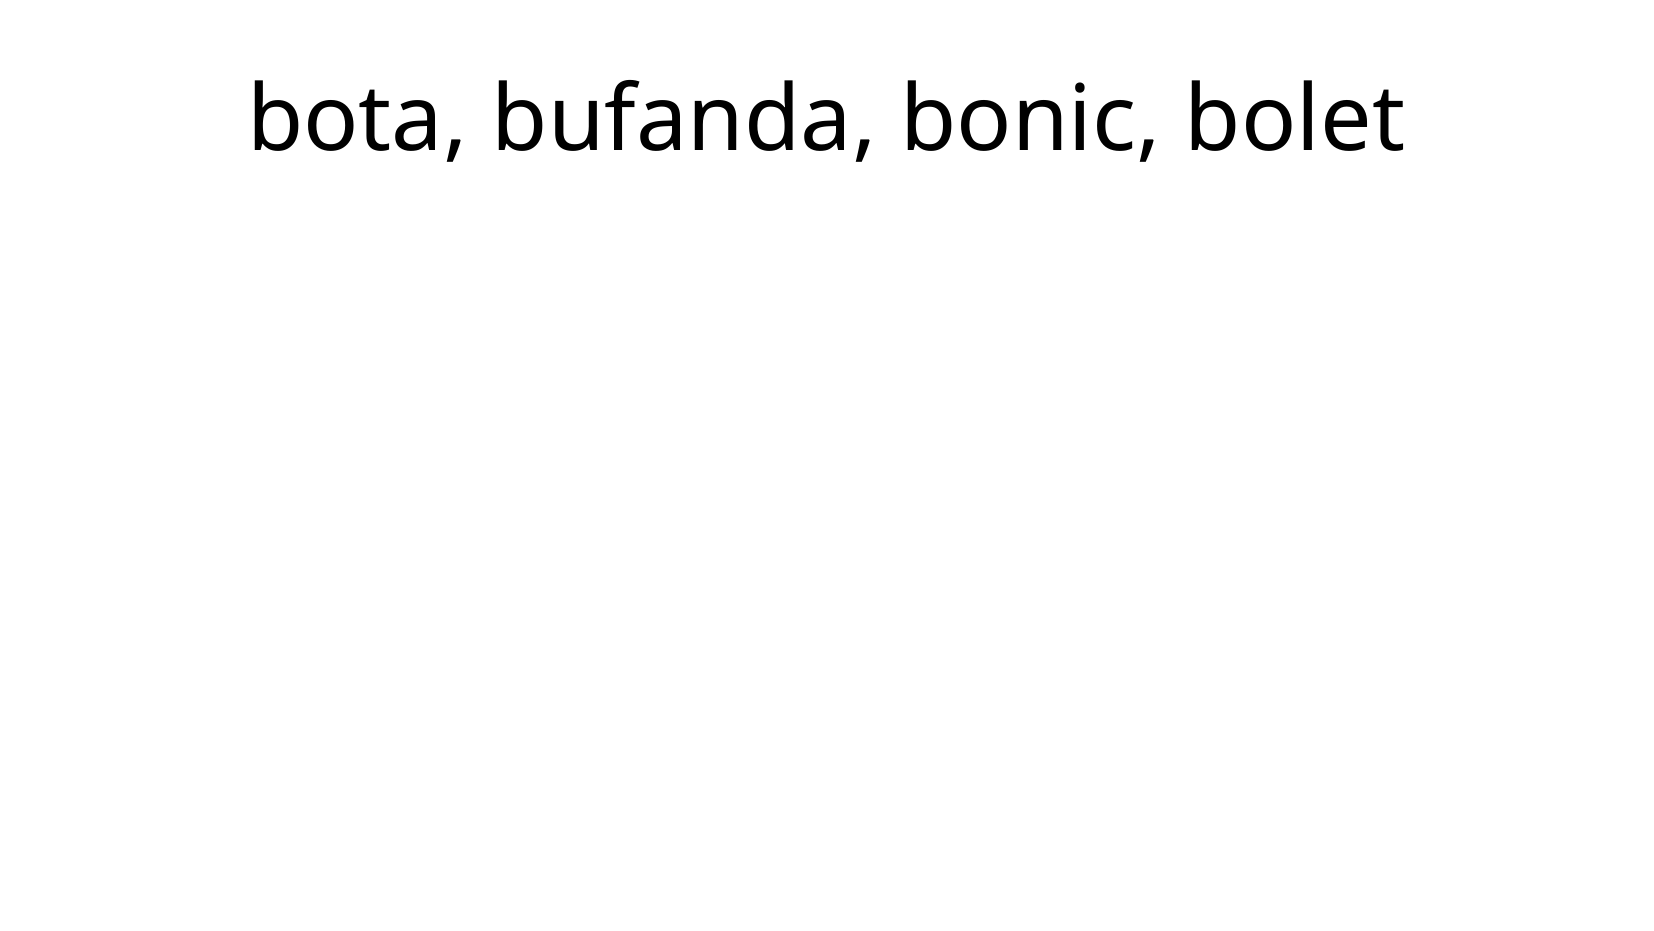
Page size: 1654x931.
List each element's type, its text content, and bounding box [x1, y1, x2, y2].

title bota, bufanda, bonic, bolet [82, 37, 1571, 193]
